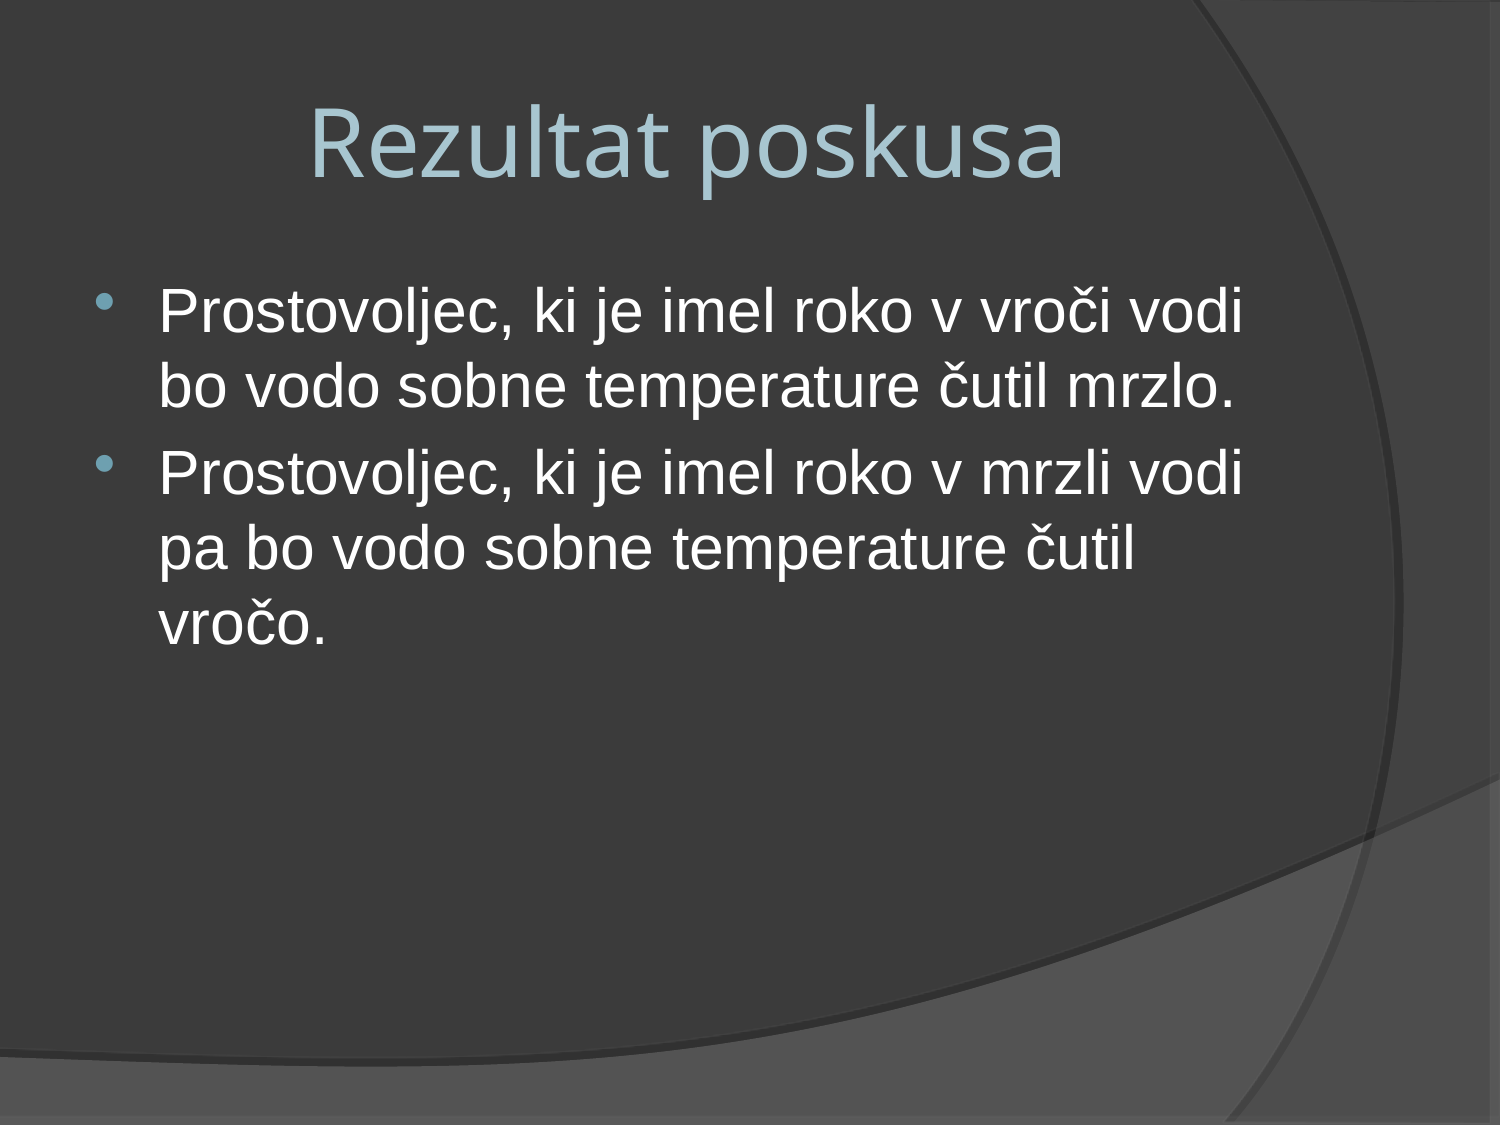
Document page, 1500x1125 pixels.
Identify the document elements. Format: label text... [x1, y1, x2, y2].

list Prostovoljec, ki je imel roko v vroči vodi bo vodo sobne temperature čutil mrzlo. Prostovoljec, ki je imel roko v mrzli vodi pa bo vodo sobne temperature čutil vročo. [75, 262, 1300, 1005]
title Rezultat poskusa [75, 45, 1300, 233]
